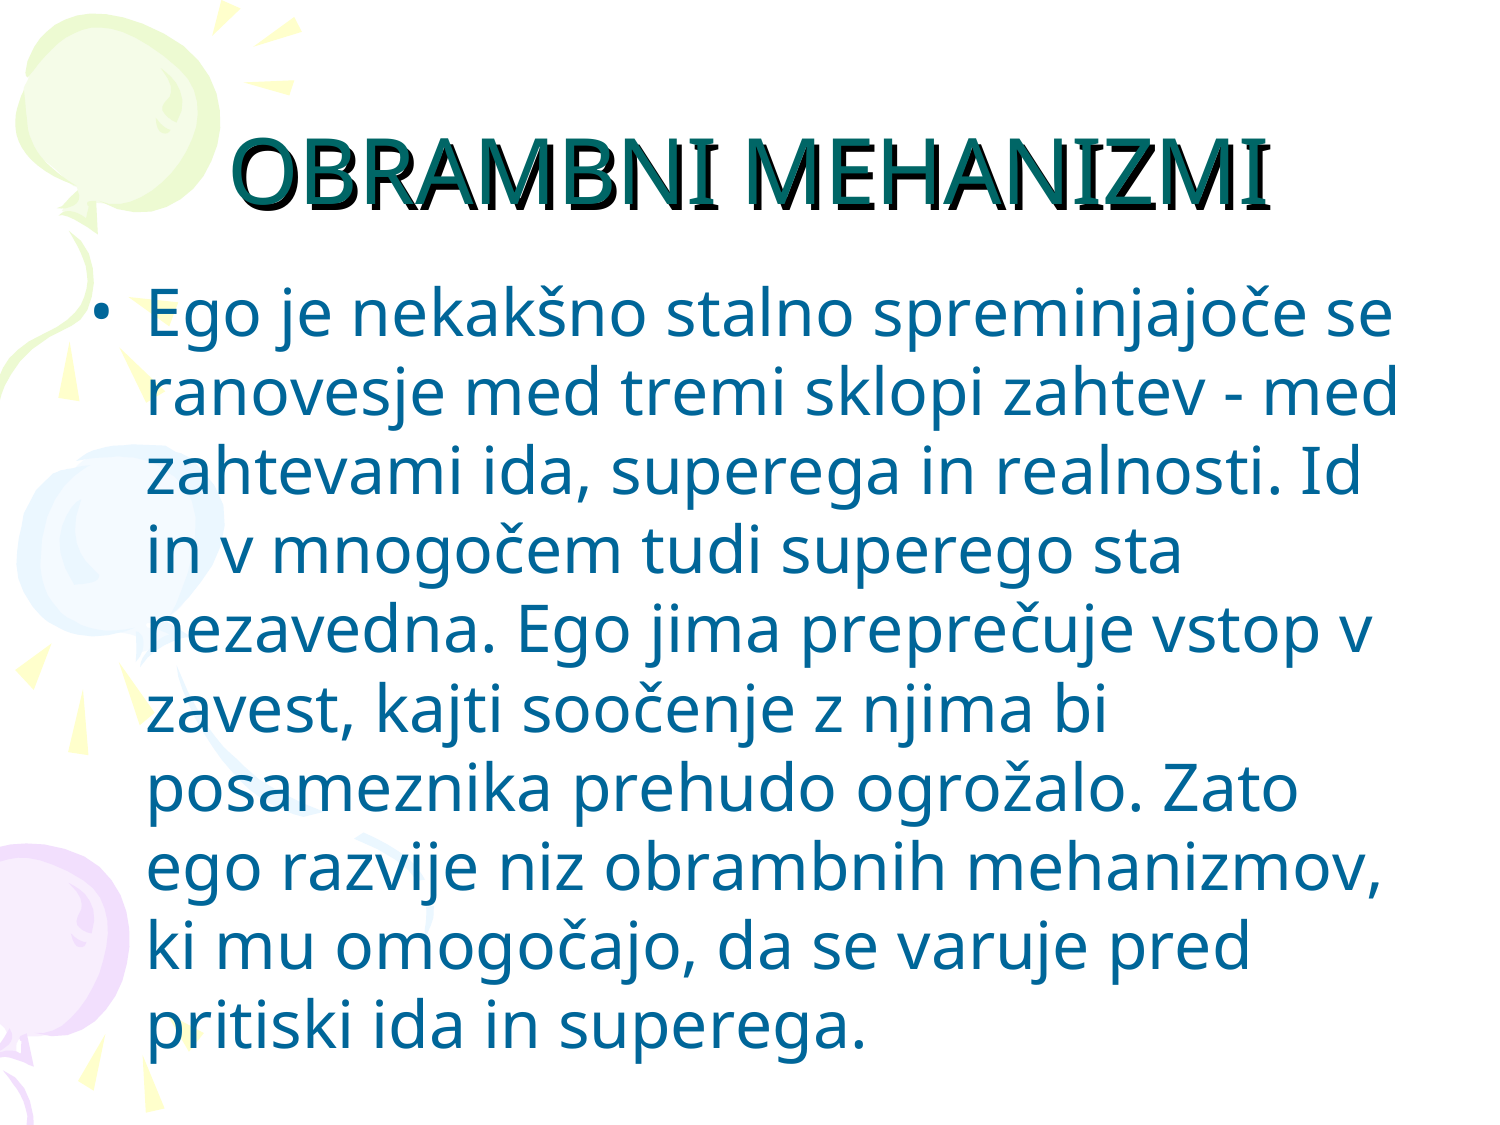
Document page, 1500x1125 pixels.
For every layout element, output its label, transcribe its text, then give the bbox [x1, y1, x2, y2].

title OBRAMBNI MEHANIZMI [72, 16, 1426, 233]
list Ego je nekakšno stalno spreminjajoče se ranovesje med tremi sklopi zahtev - med zahtevami ida, superega in realnosti. Id in v mnogočem tudi superego sta nezavedna. Ego jima preprečuje vstop v zavest, kajti soočenje z njima bi posameznika prehudo ogrožalo. Zato ego razvije niz obrambnih mehanizmov, ki mu omogočajo, da se varuje pred pritiski ida in superega. [75, 262, 1426, 994]
